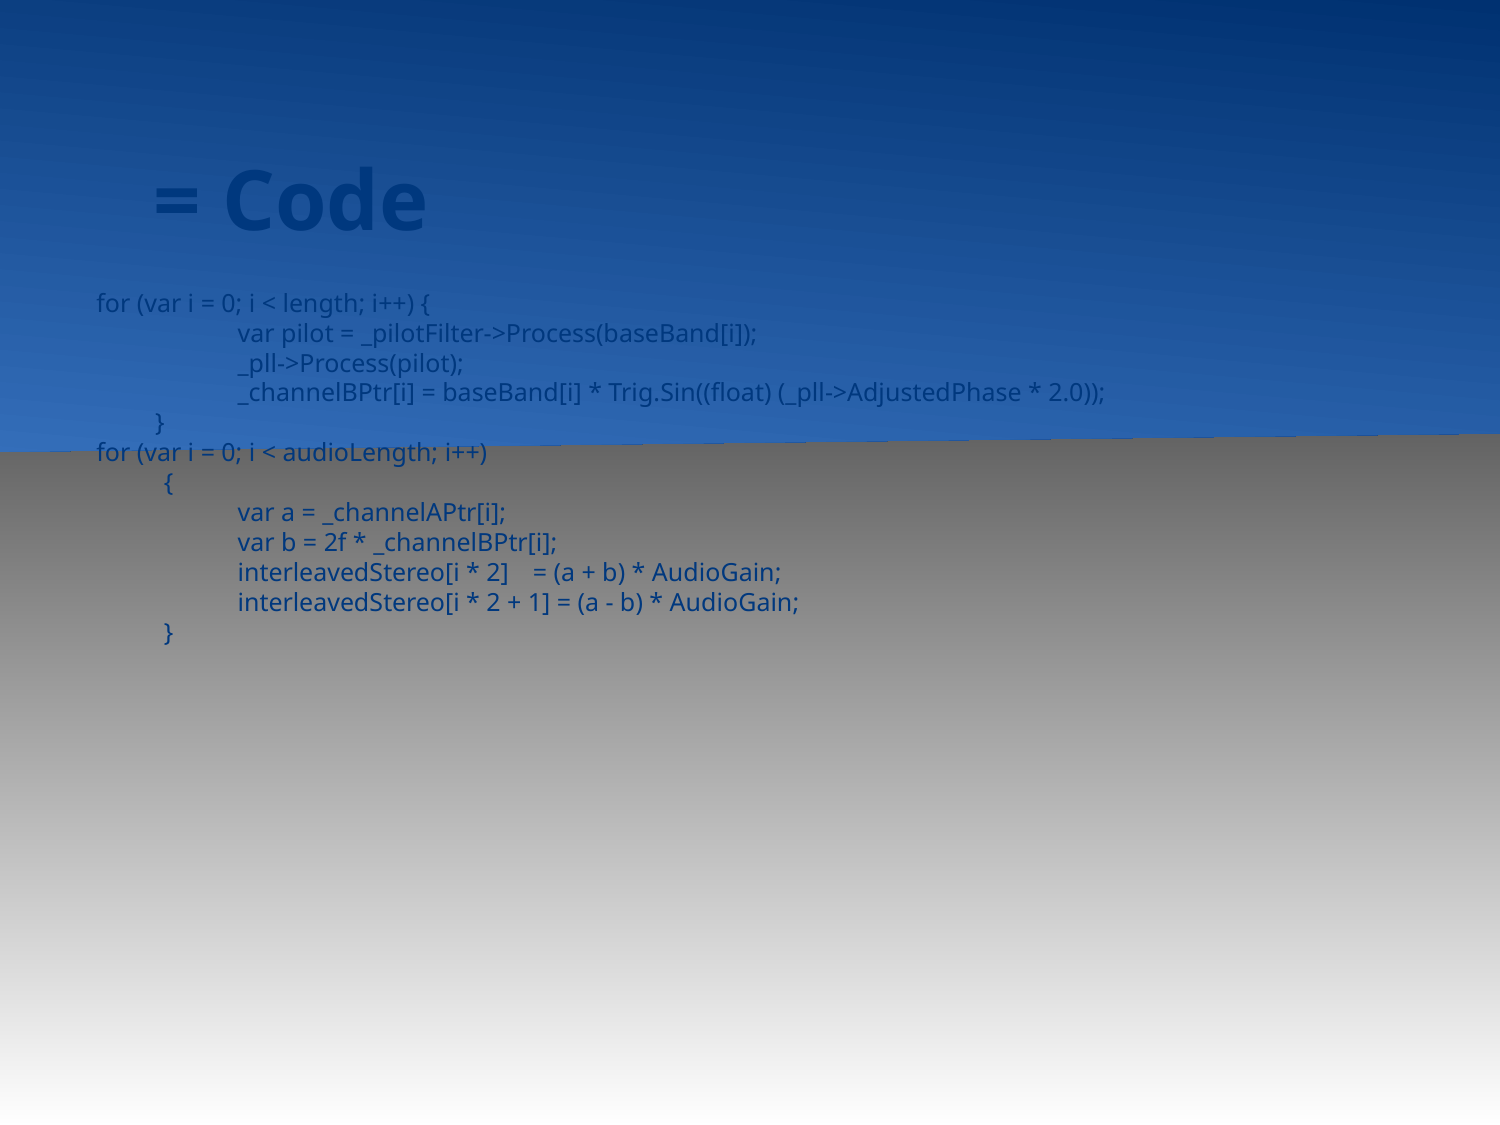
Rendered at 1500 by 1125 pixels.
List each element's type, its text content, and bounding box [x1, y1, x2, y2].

title = Code [75, 45, 1425, 263]
list for (var i = 0; i < length; i++) { var pilot = _pilotFilter->Process(baseBand[i]); _pll->Process(pilot); _channelBPtr[i] = baseBand[i] * Trig.Sin((float) (_pll->AdjustedPhase * 2.0)); } for (var i = 0; i < audioLength; i++) { var a = _channelAPtr[i]; var b = 2f * _channelBPtr[i]; interleavedStereo[i * 2] = (a + b) * AudioGain; interleavedStereo[i * 2 + 1] = (a - b) * AudioGain; } [75, 272, 1425, 1067]
